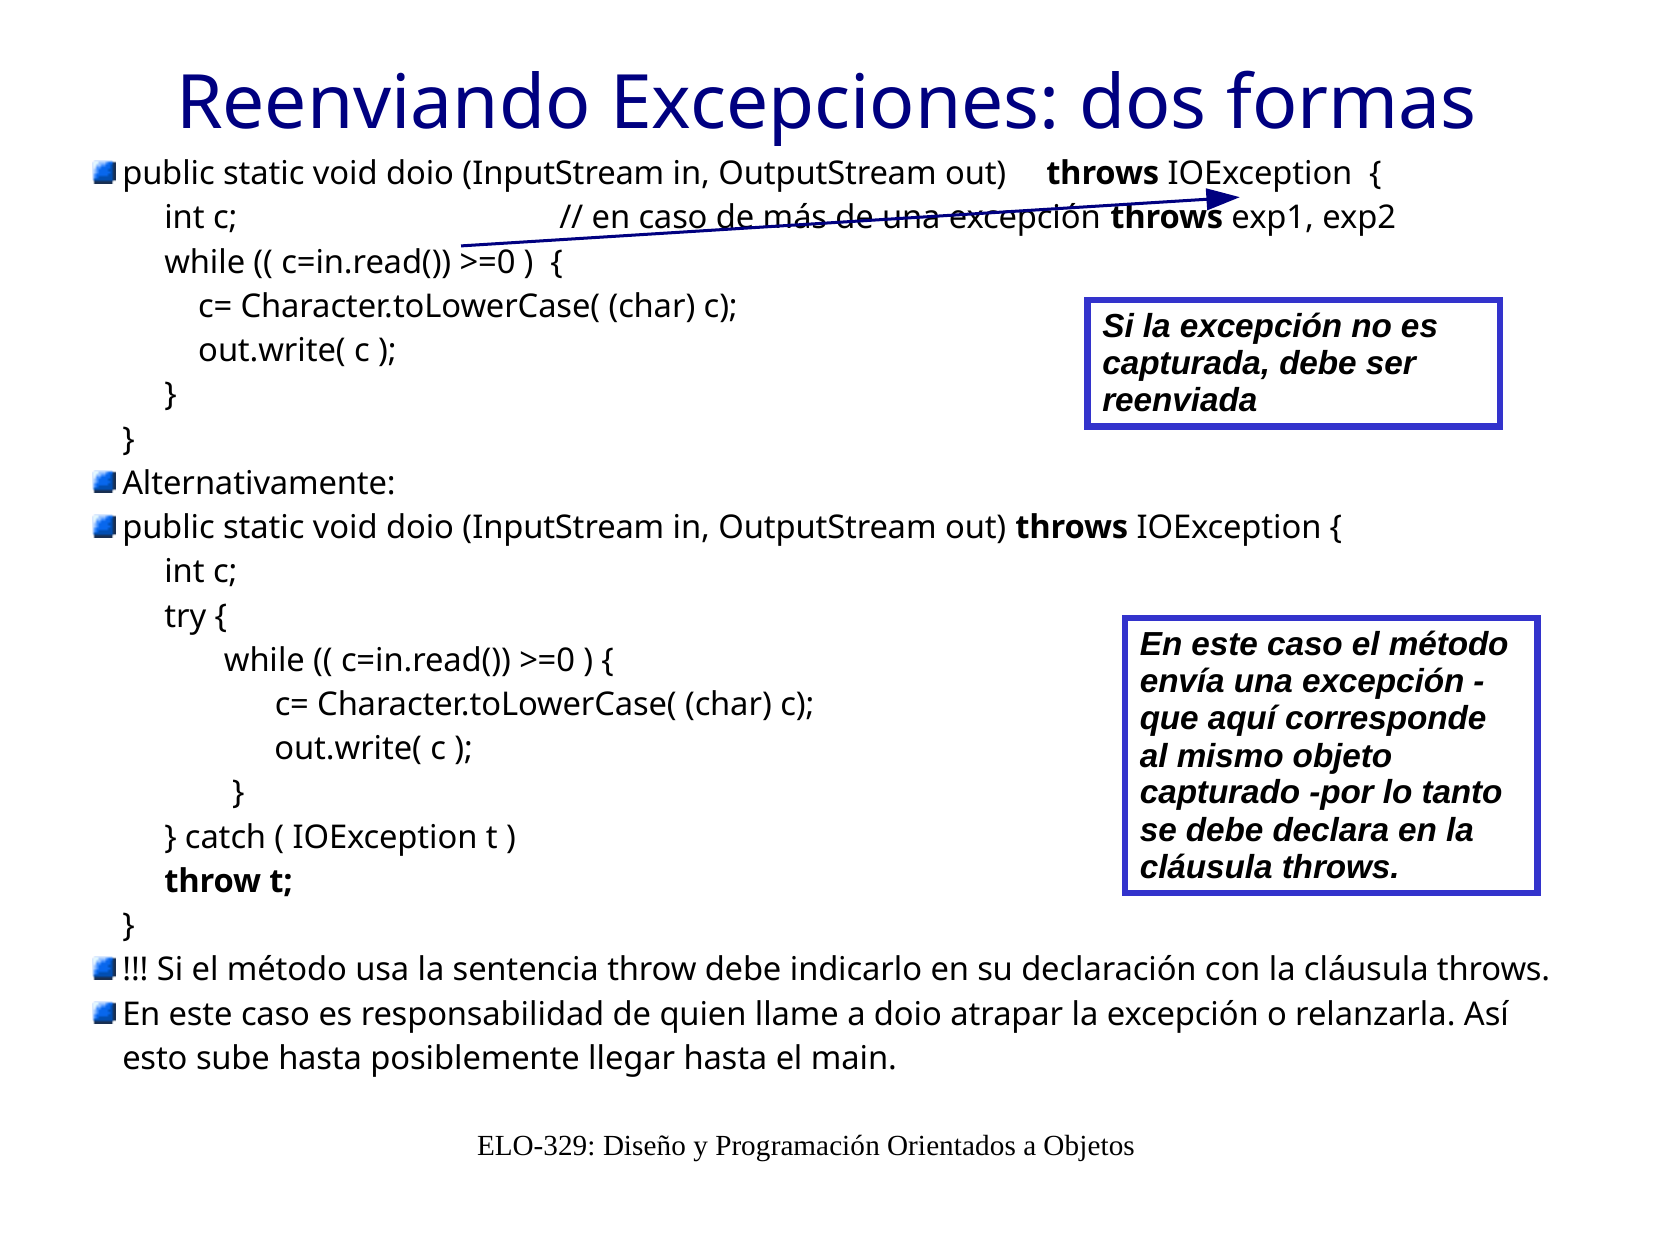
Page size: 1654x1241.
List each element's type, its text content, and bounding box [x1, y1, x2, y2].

text_box En este caso el método envía una excepción - que aquí corresponde al mismo objeto capturado -por lo tanto se debe declara en la cláusula throws. [1124, 618, 1538, 893]
text_box Si la excepción no es capturada, debe ser reenviada [1087, 300, 1501, 427]
title Reenviando Excepciones: dos formas [82, 50, 1571, 149]
list public static void doio (InputStream in, OutputStream out) throws IOException { int c; // en caso de más de una excepción throws exp1, exp2 while (( c=in.read()) >=0 ) { c= Character.toLowerCase( (char) c); out.write( c ); } } Alternativamente: public static void doio (InputStream in, OutputStream out) throws IOException { int c; try { while (( c=in.read()) >=0 ) { c= Character.toLowerCase( (char) c); out.write( c ); } } catch ( IOException t ) throw t; } !!! Si el método usa la sentencia throw debe indicarlo en su declaración con la cláusula throws. En este caso es responsabilidad de quien llame a doio atrapar la excepción o relanzarla. Así esto sube hasta posiblemente llegar hasta el main. [82, 150, 1571, 1138]
